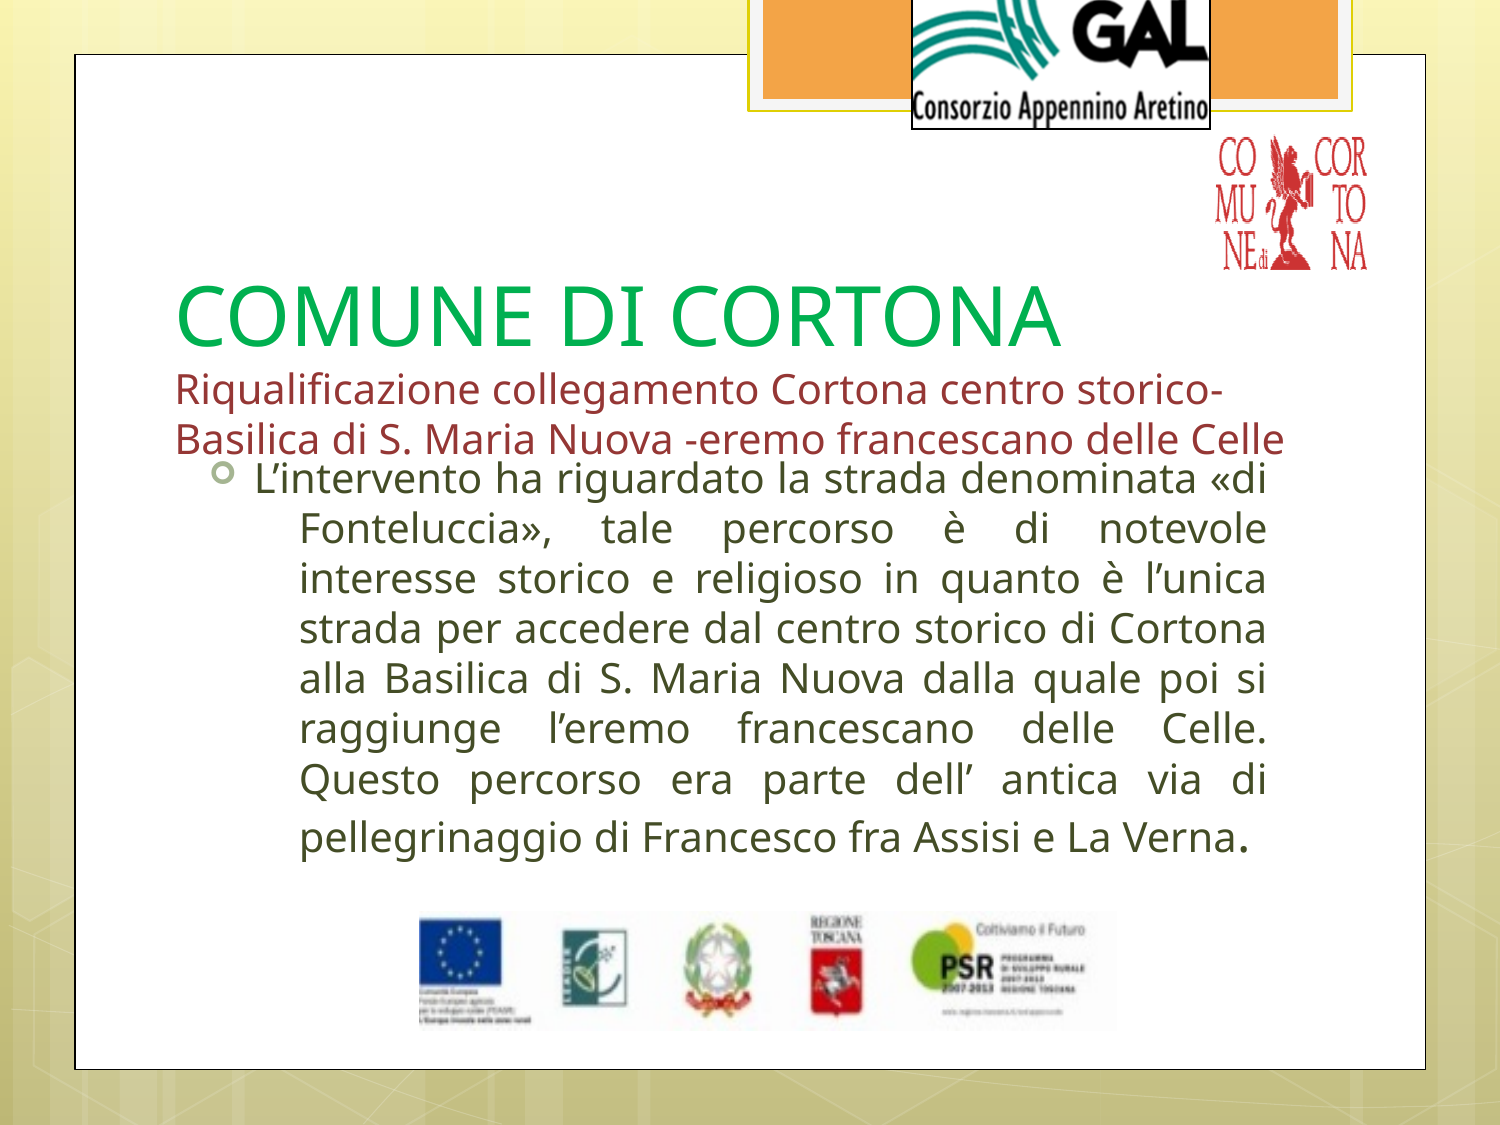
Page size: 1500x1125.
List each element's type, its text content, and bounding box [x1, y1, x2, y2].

picture [911, 0, 1371, 278]
picture [419, 911, 1117, 1031]
title COMUNE DI CORTONA Riqualificazione collegamento Cortona centro storico- Basilica di S. Maria Nuova -eremo francescano delle Celle [159, 255, 1312, 443]
list L’intervento ha riguardato la strada denominata «di Fonteluccia», tale percorso è di notevole interesse storico e religioso in quanto è l’unica strada per accedere dal centro storico di Cortona alla Basilica di S. Maria Nuova dalla quale poi si raggiunge l’eremo francescano delle Celle. Questo percorso era parte dell’ antica via di pellegrinaggio di Francesco fra Assisi e La Verna. [171, 444, 1283, 957]
